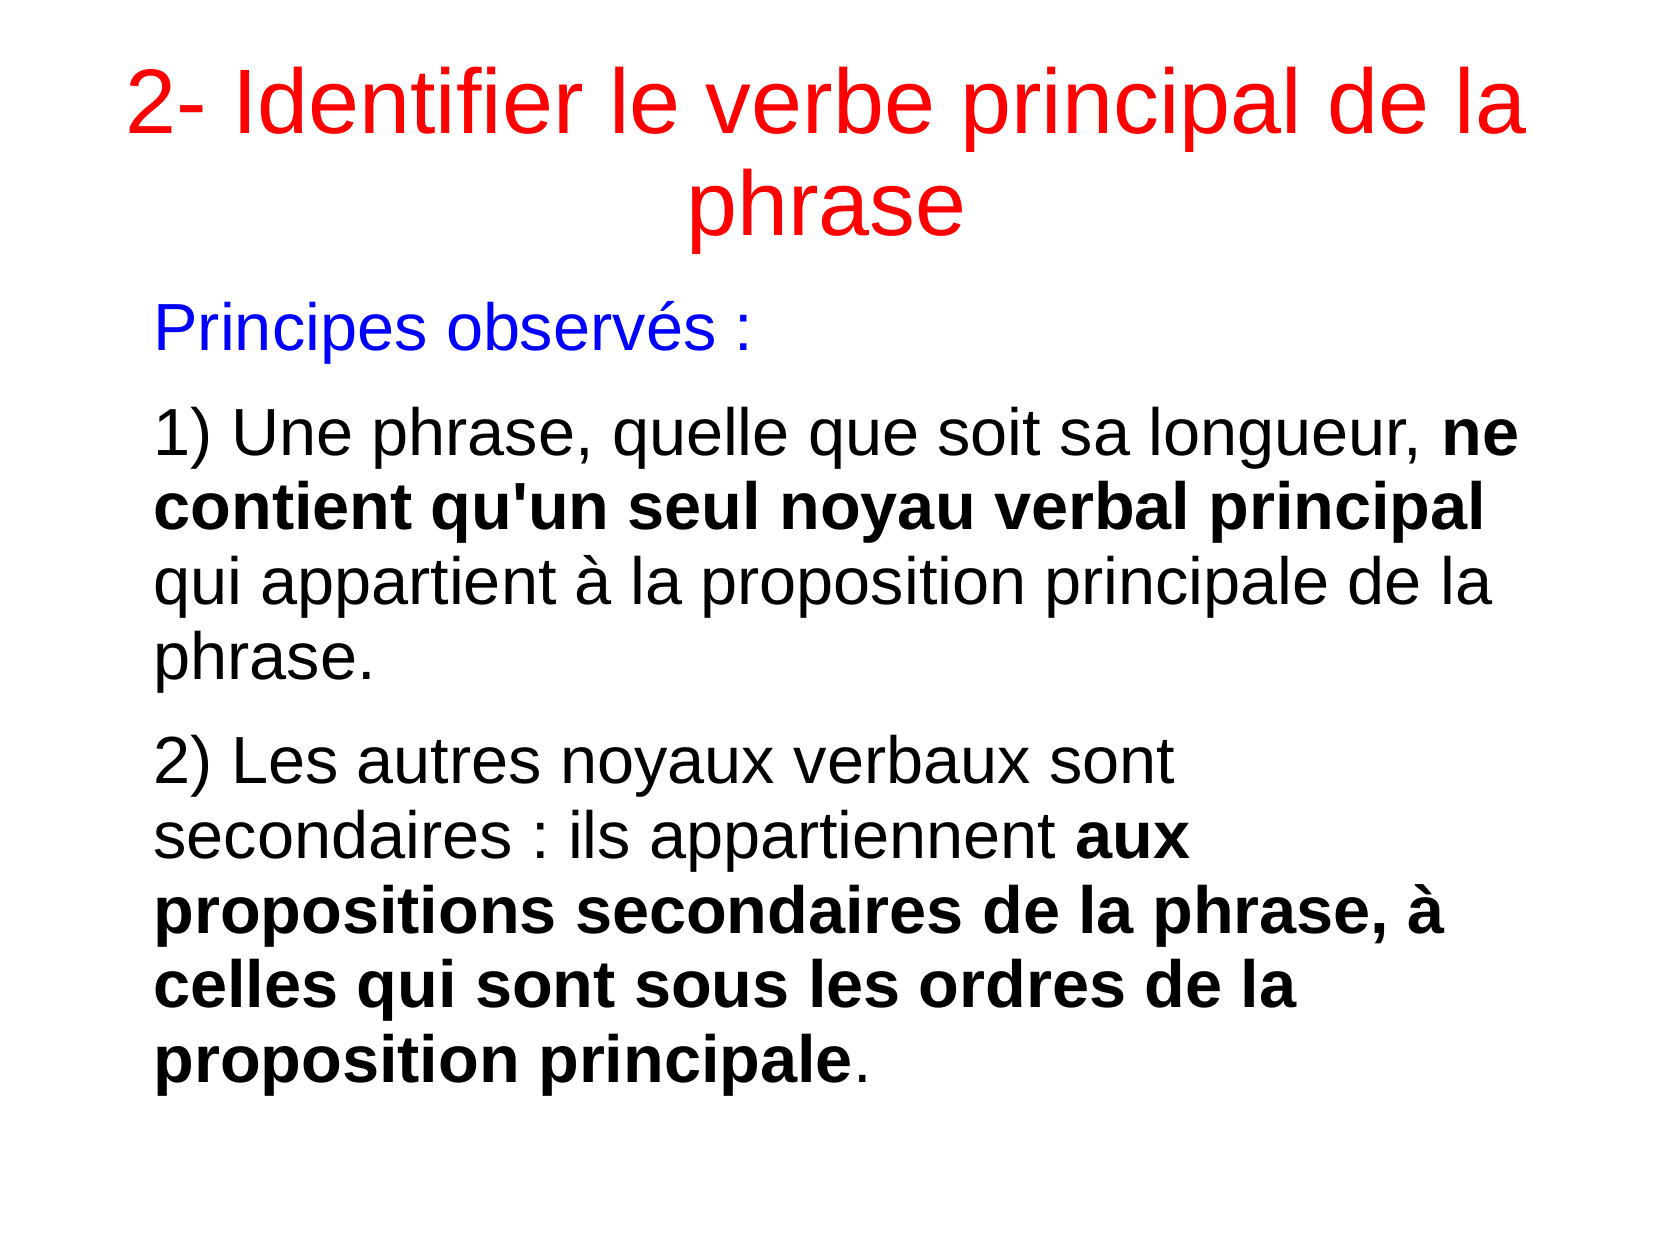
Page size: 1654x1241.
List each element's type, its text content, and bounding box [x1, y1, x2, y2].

title 2- Identifier le verbe principal de la phrase [82, 49, 1571, 257]
list Principes observés : 1) Une phrase, quelle que soit sa longueur, ne contient qu'un seul noyau verbal principal qui appartient à la proposition principale de la phrase. 2) Les autres noyaux verbaux sont secondaires : ils appartiennent aux propositions secondaires de la phrase, à celles qui sont sous les ordres de la proposition principale. [82, 290, 1571, 1193]
